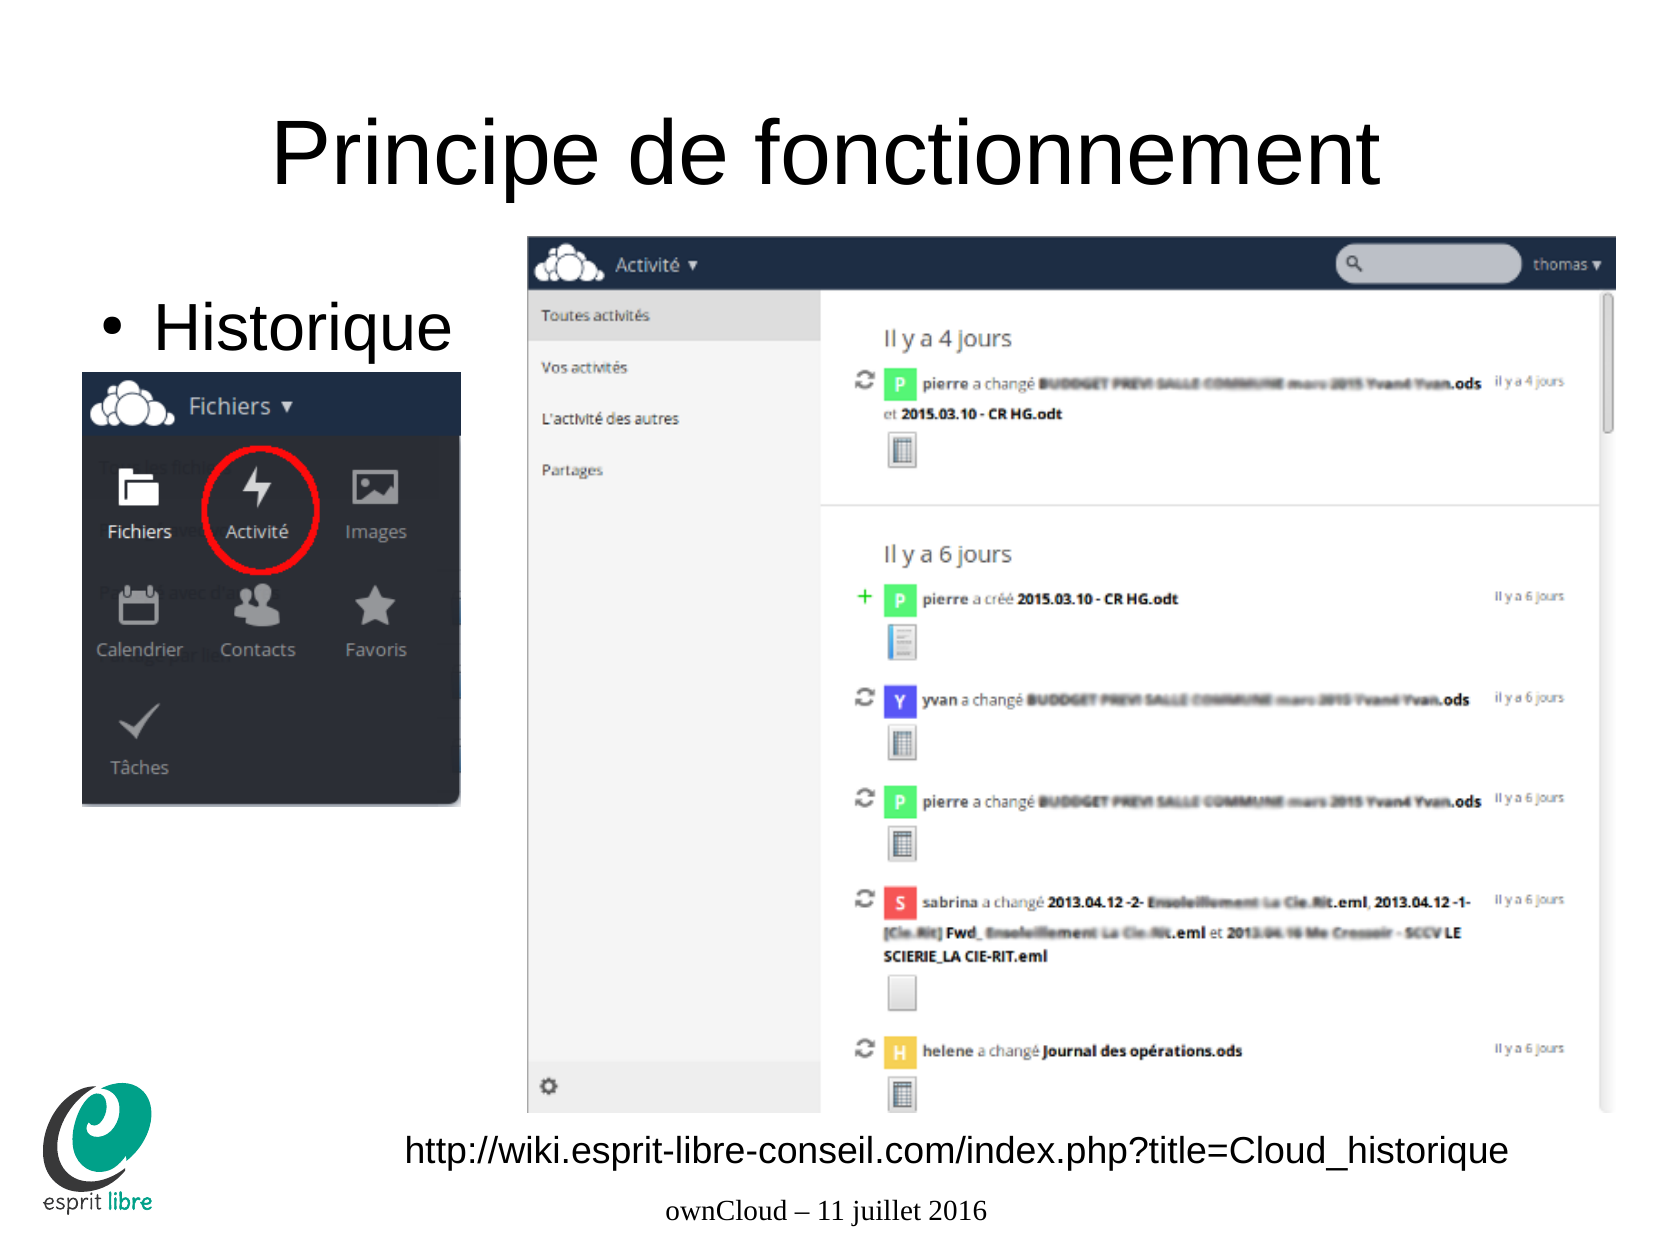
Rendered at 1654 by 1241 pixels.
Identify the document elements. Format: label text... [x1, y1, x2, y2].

picture [527, 236, 1616, 1113]
picture [82, 372, 461, 807]
title Principe de fonctionnement [82, 49, 1571, 257]
text_box http://wiki.esprit-libre-conseil.com/index.php?title=Cloud_historique [389, 1122, 1525, 1179]
list Historique [82, 290, 527, 1010]
